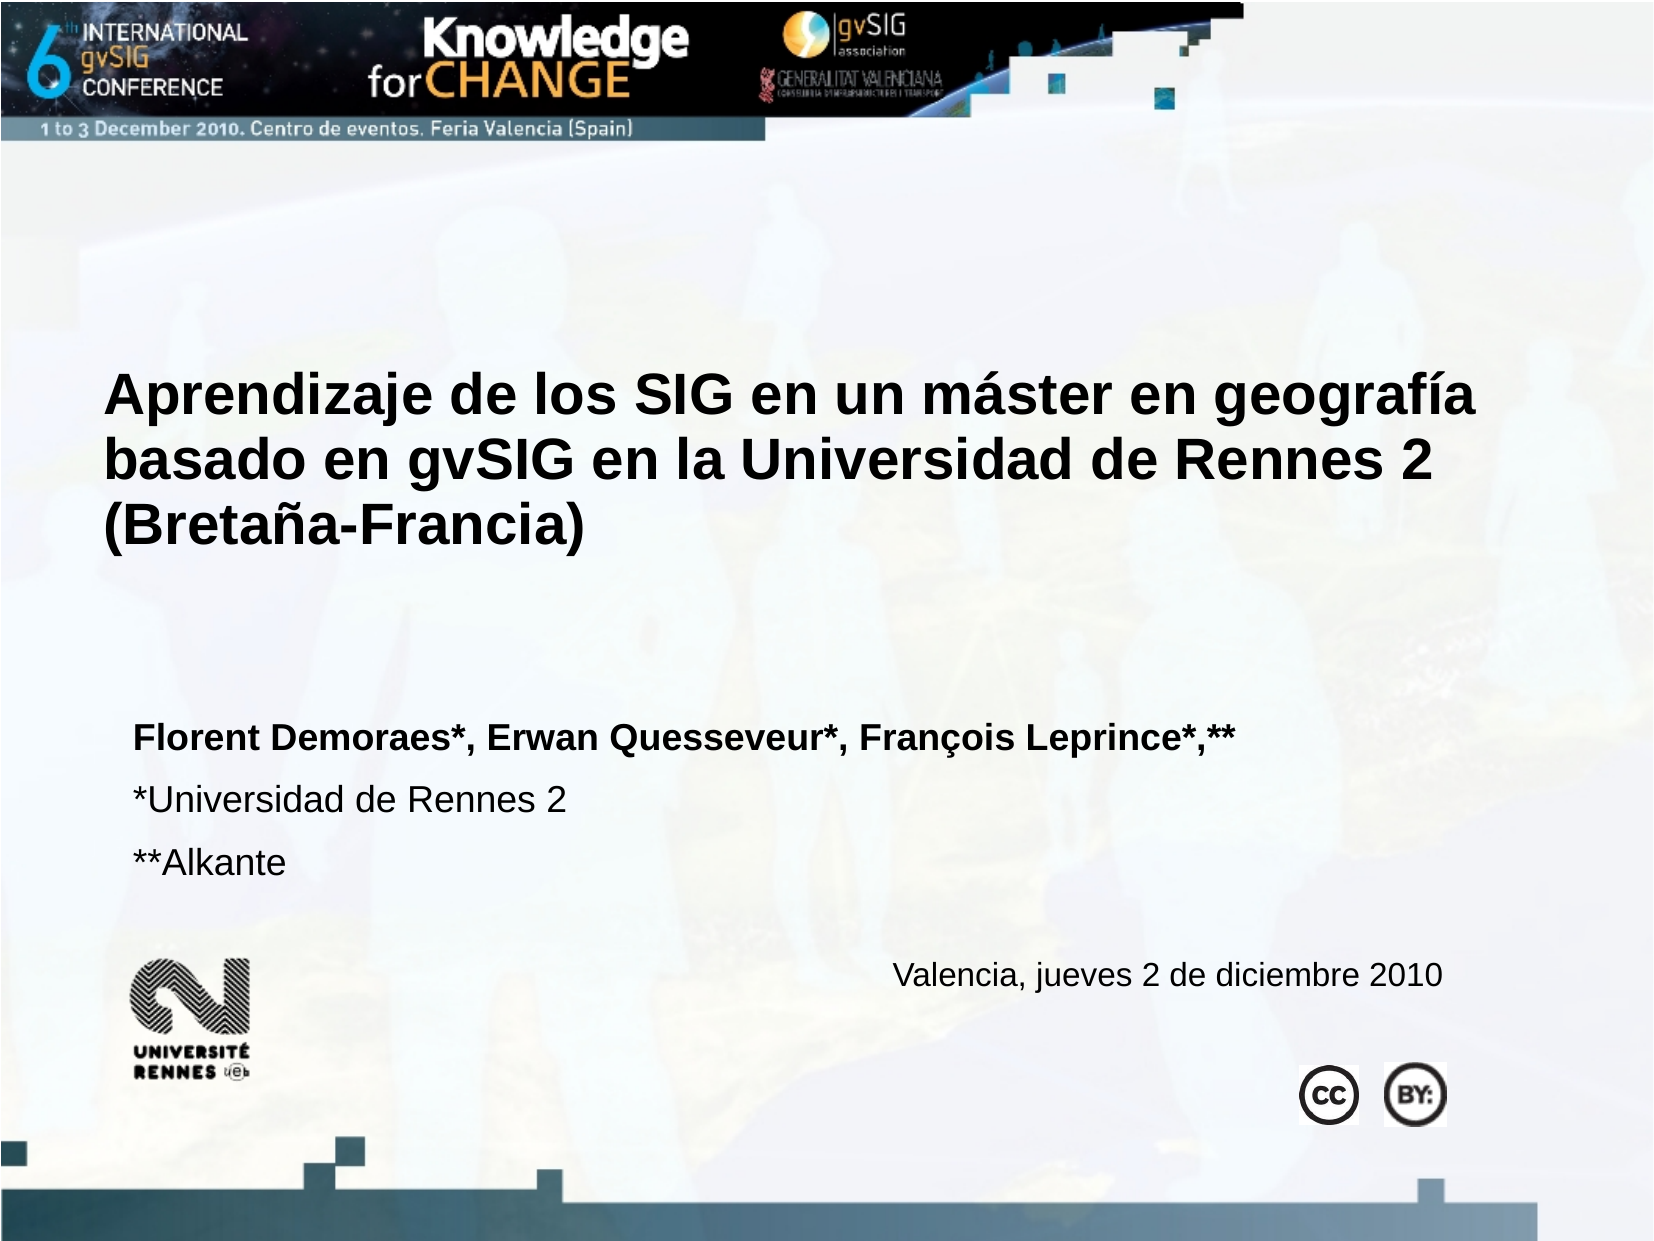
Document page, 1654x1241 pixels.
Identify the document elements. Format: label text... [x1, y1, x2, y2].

picture [1, 2, 1654, 1241]
text_box Florent Demoraes*, Erwan Quesseveur*, François Leprince*,** *Universidad de Rennes 2 **Alkante Valencia, jueves 2 de diciembre 2010 [118, 708, 1459, 1001]
text_box Aprendizaje de los SIG en un máster en geografía basado en gvSIG en la Universidad de Rennes 2 (Bretaña-Francia) [88, 354, 1595, 669]
